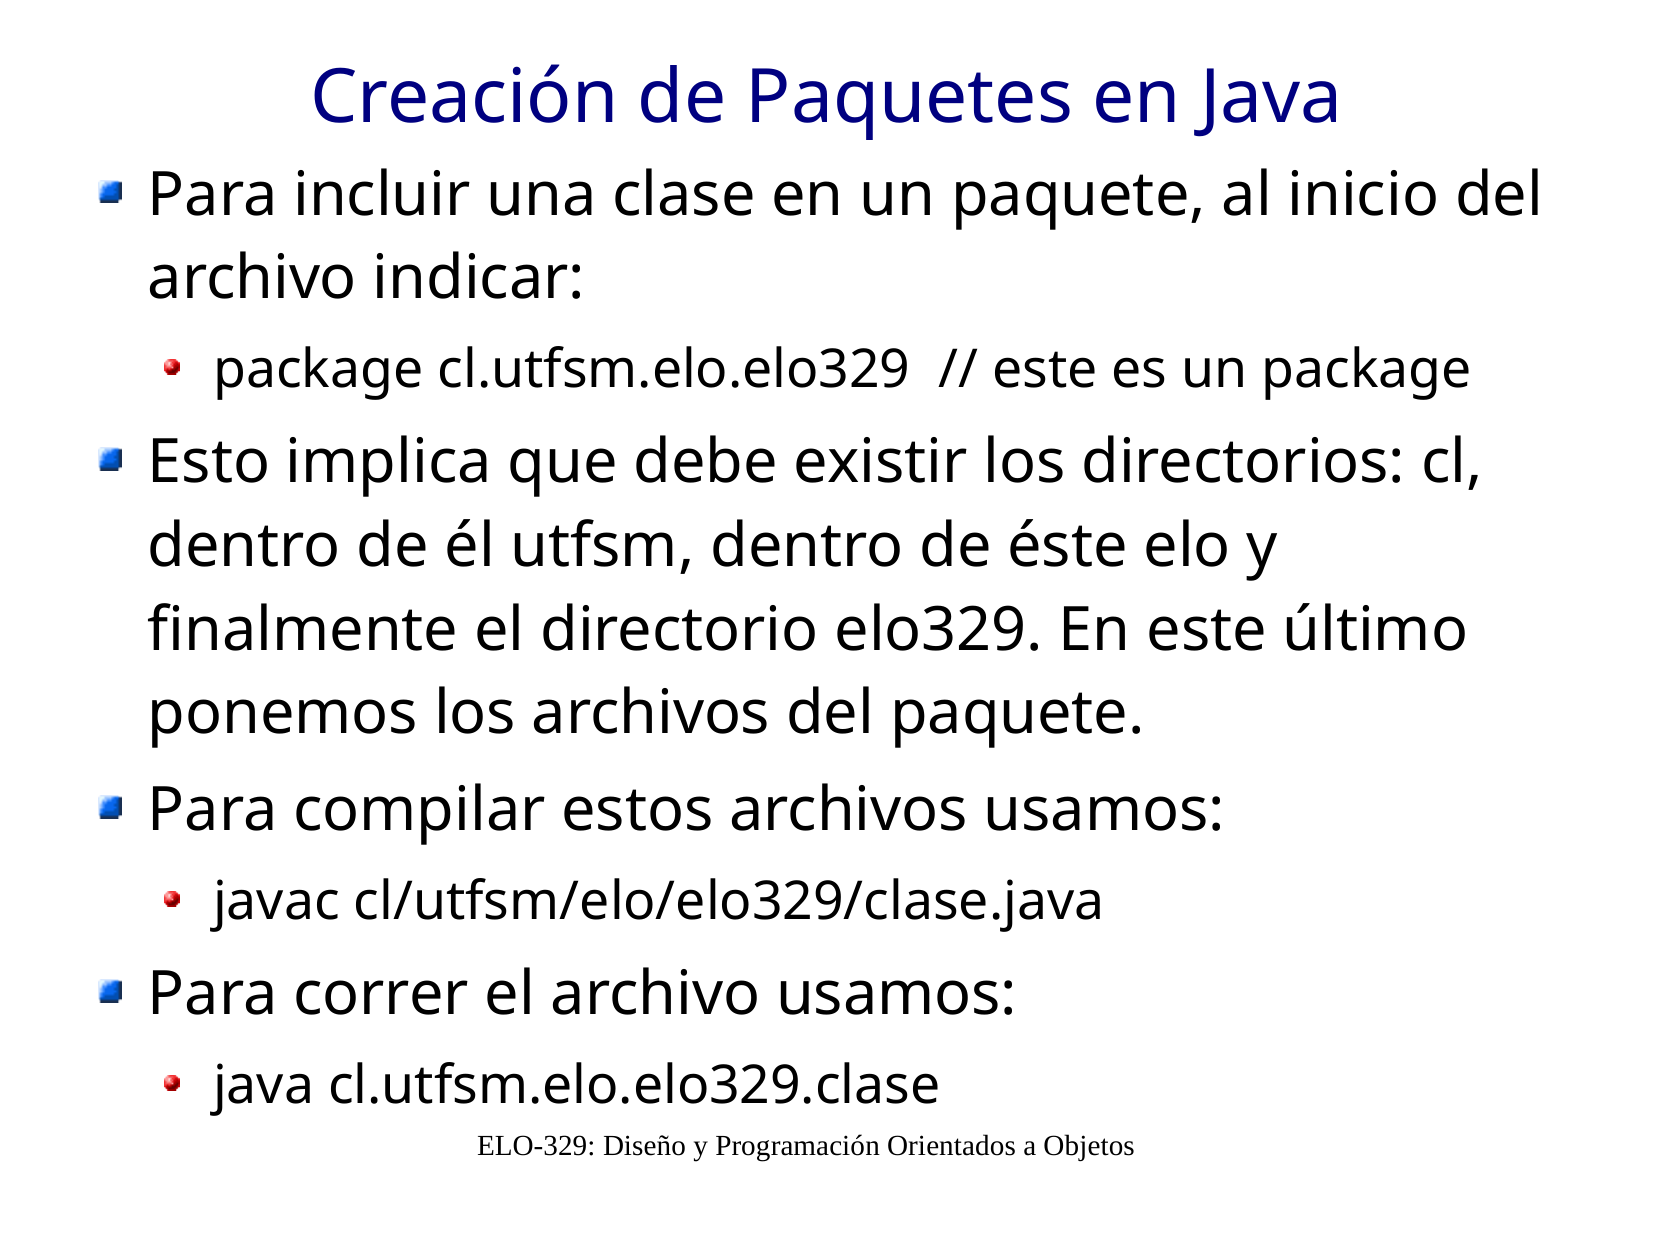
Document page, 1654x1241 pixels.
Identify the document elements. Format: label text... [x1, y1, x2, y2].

title Creación de Paquetes en Java [82, 43, 1571, 145]
list Para incluir una clase en un paquete, al inicio del archivo indicar: package cl.utfsm.elo.elo329 // este es un package Esto implica que debe existir los directorios: cl, dentro de él utfsm, dentro de éste elo y finalmente el directorio elo329. En este último ponemos los archivos del paquete. Para compilar estos archivos usamos: javac cl/utfsm/elo/elo329/clase.java Para correr el archivo usamos: java cl.utfsm.elo.elo329.clase [82, 150, 1571, 1126]
